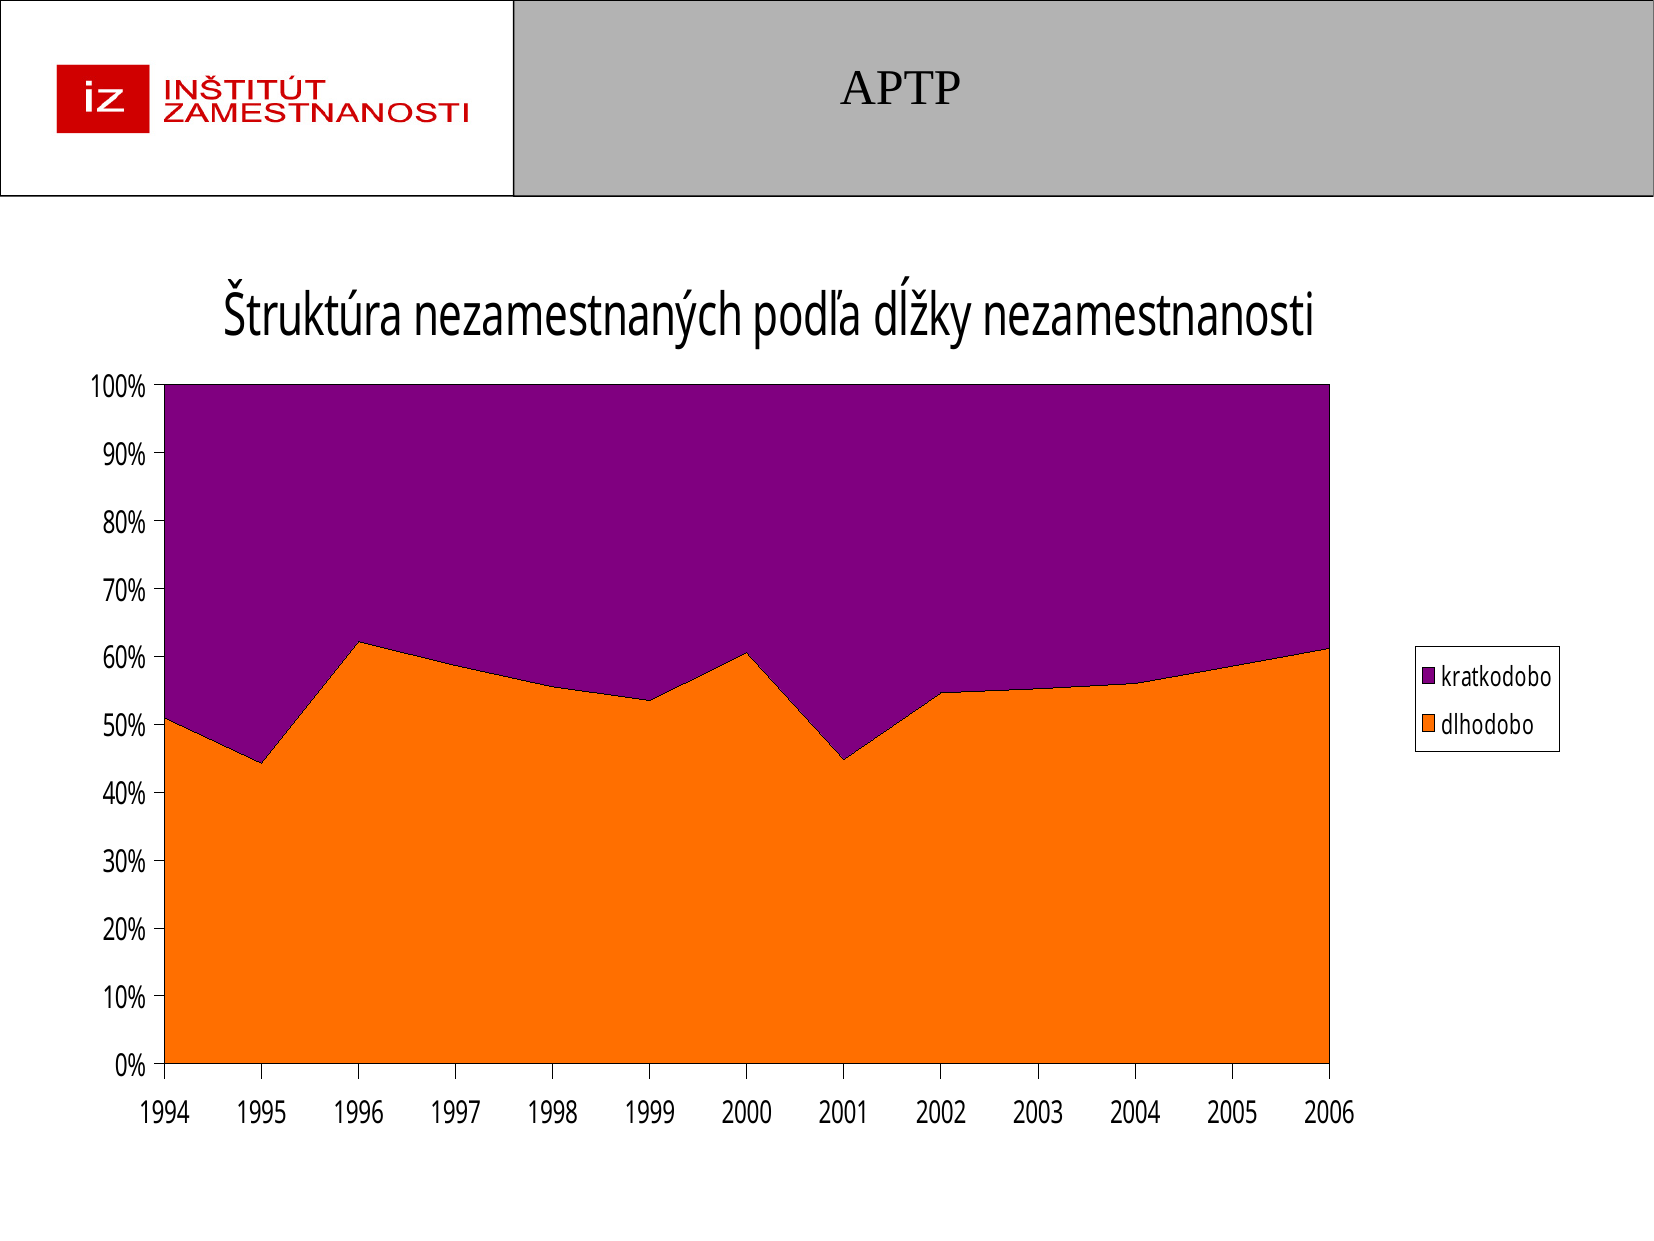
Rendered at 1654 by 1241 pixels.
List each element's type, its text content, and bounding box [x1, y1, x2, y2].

text_box APTP [800, 59, 1329, 130]
picture [5, 5, 513, 190]
text_box [0, 0, 1654, 197]
chart [59, 236, 1595, 1152]
